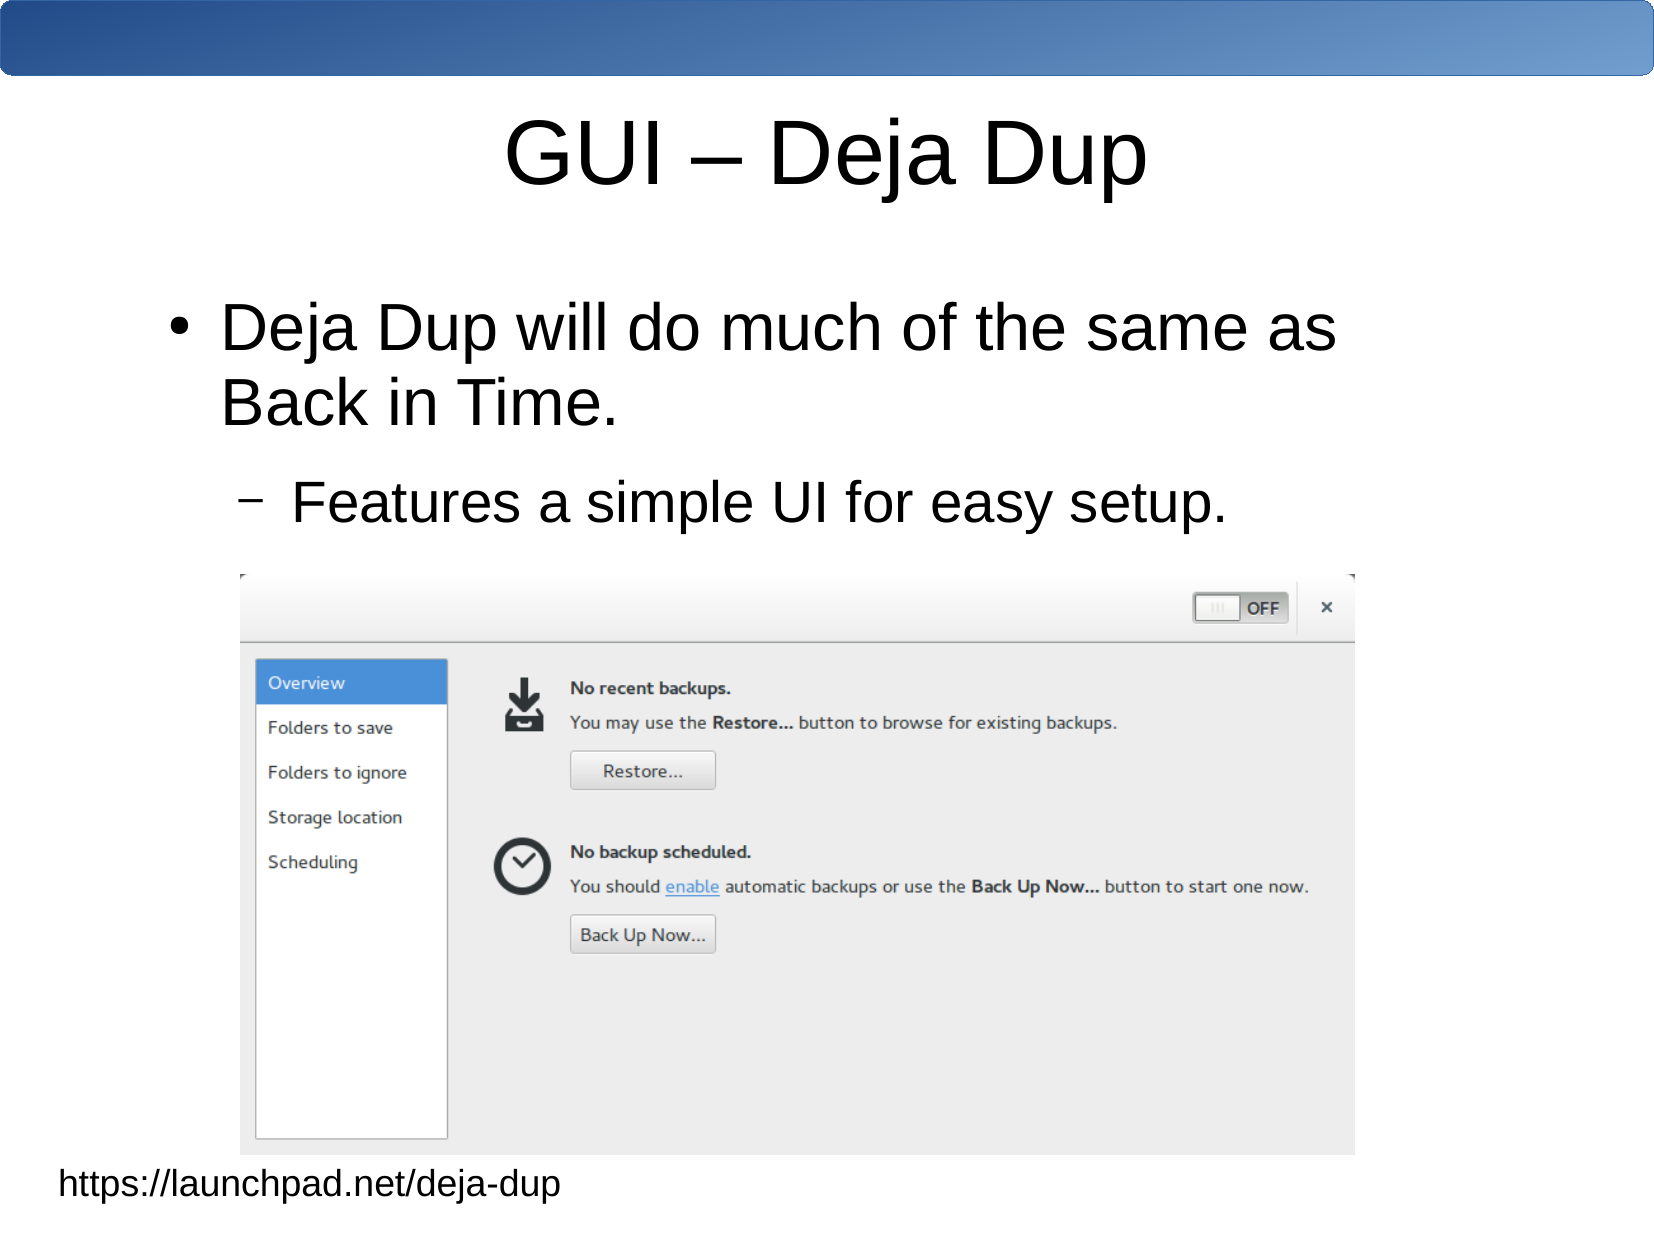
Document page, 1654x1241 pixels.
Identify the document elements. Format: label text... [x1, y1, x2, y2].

text_box [0, 0, 1654, 76]
text_box https://launchpad.net/deja-dup [43, 1155, 601, 1212]
picture [240, 574, 1355, 1156]
title GUI – Deja Dup [82, 76, 1571, 257]
list Deja Dup will do much of the same as Back in Time. Features a simple UI for easy setup. [150, 290, 1501, 1010]
